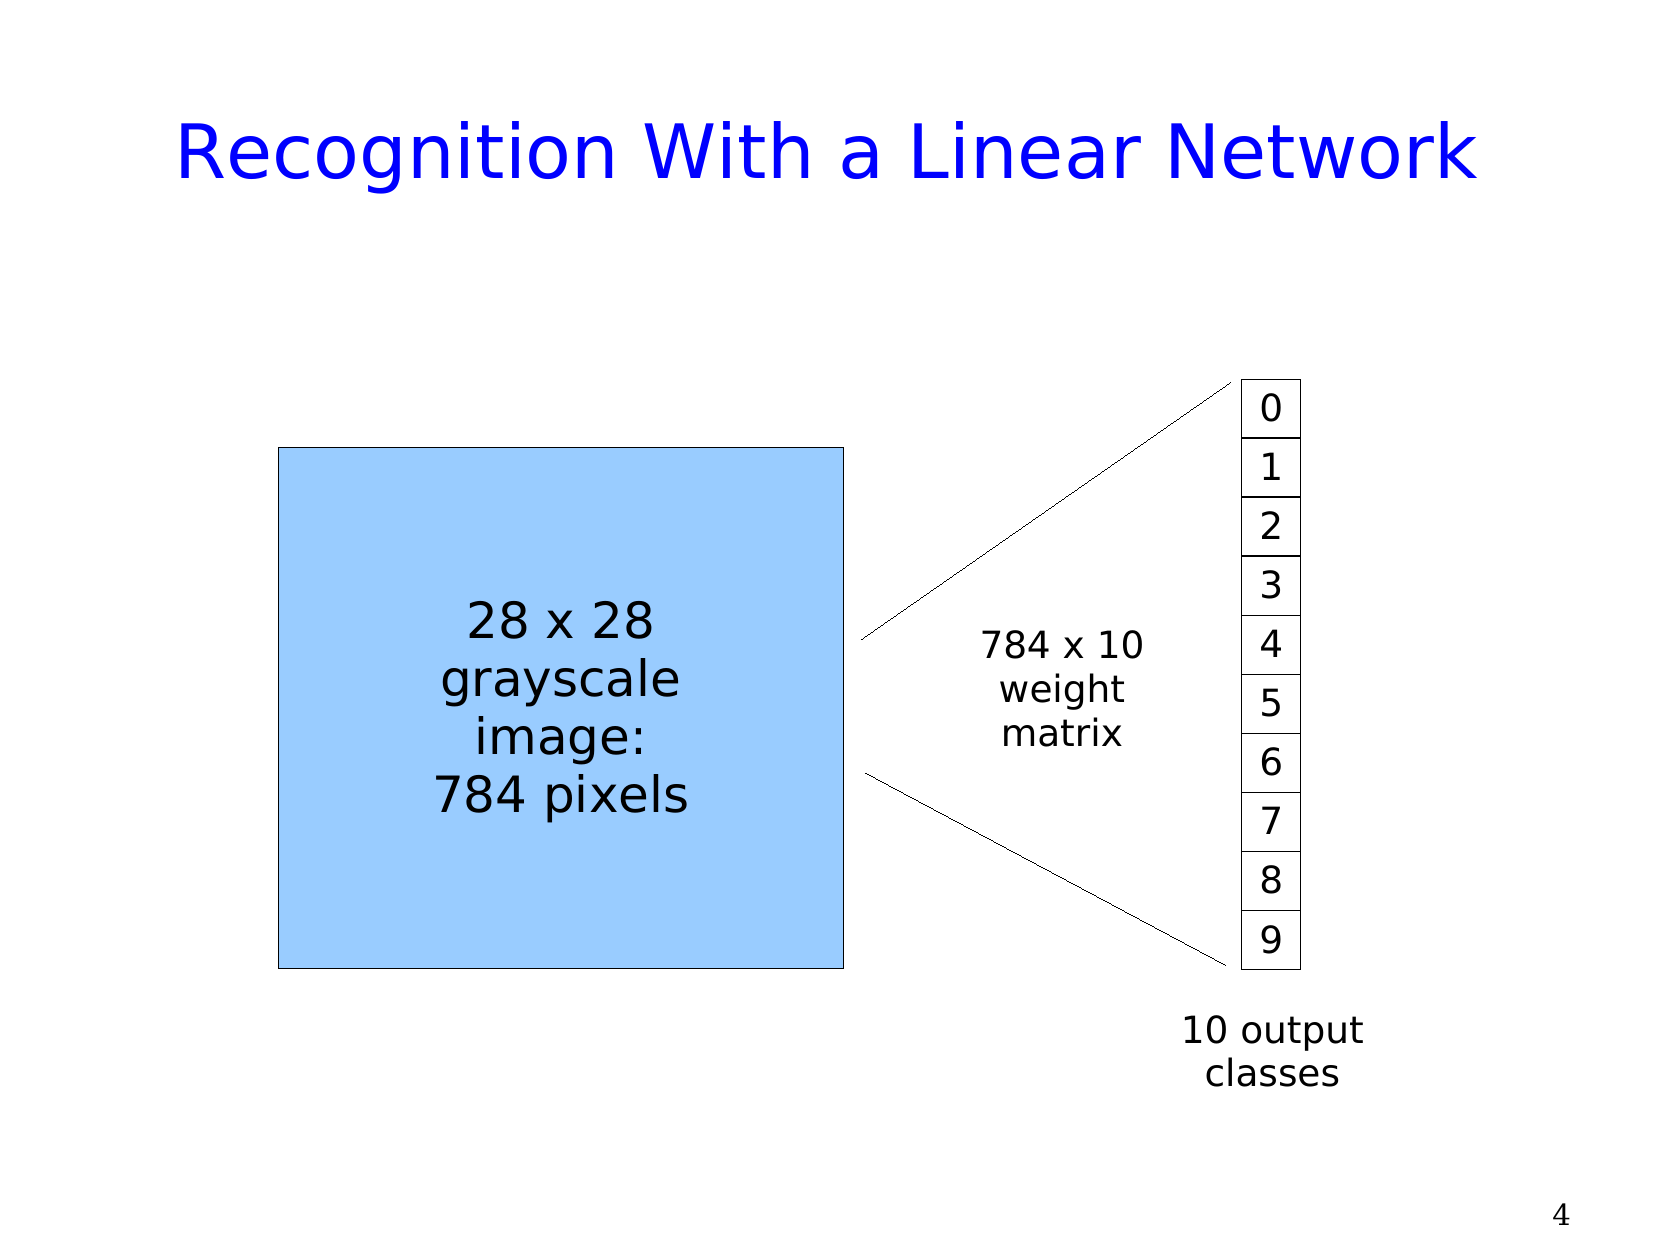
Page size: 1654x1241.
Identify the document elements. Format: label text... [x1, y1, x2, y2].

text_box 5 [1241, 674, 1301, 733]
text_box 10 output classes [1145, 1000, 1400, 1118]
text_box 8 [1241, 851, 1301, 910]
text_box 6 [1241, 733, 1301, 792]
text_box 3 [1241, 556, 1301, 615]
text_box 1 [1241, 438, 1301, 497]
text_box 784 x 10 weight matrix [947, 616, 1177, 792]
text_box 7 [1241, 792, 1301, 851]
text_box 9 [1241, 910, 1301, 970]
text_box 4 [1241, 615, 1301, 674]
text_box 28 x 28 grayscale image: 784 pixels [278, 447, 844, 969]
text_box 2 [1241, 497, 1301, 556]
text_box 0 [1241, 379, 1301, 438]
title Recognition With a Linear Network [82, 49, 1571, 257]
